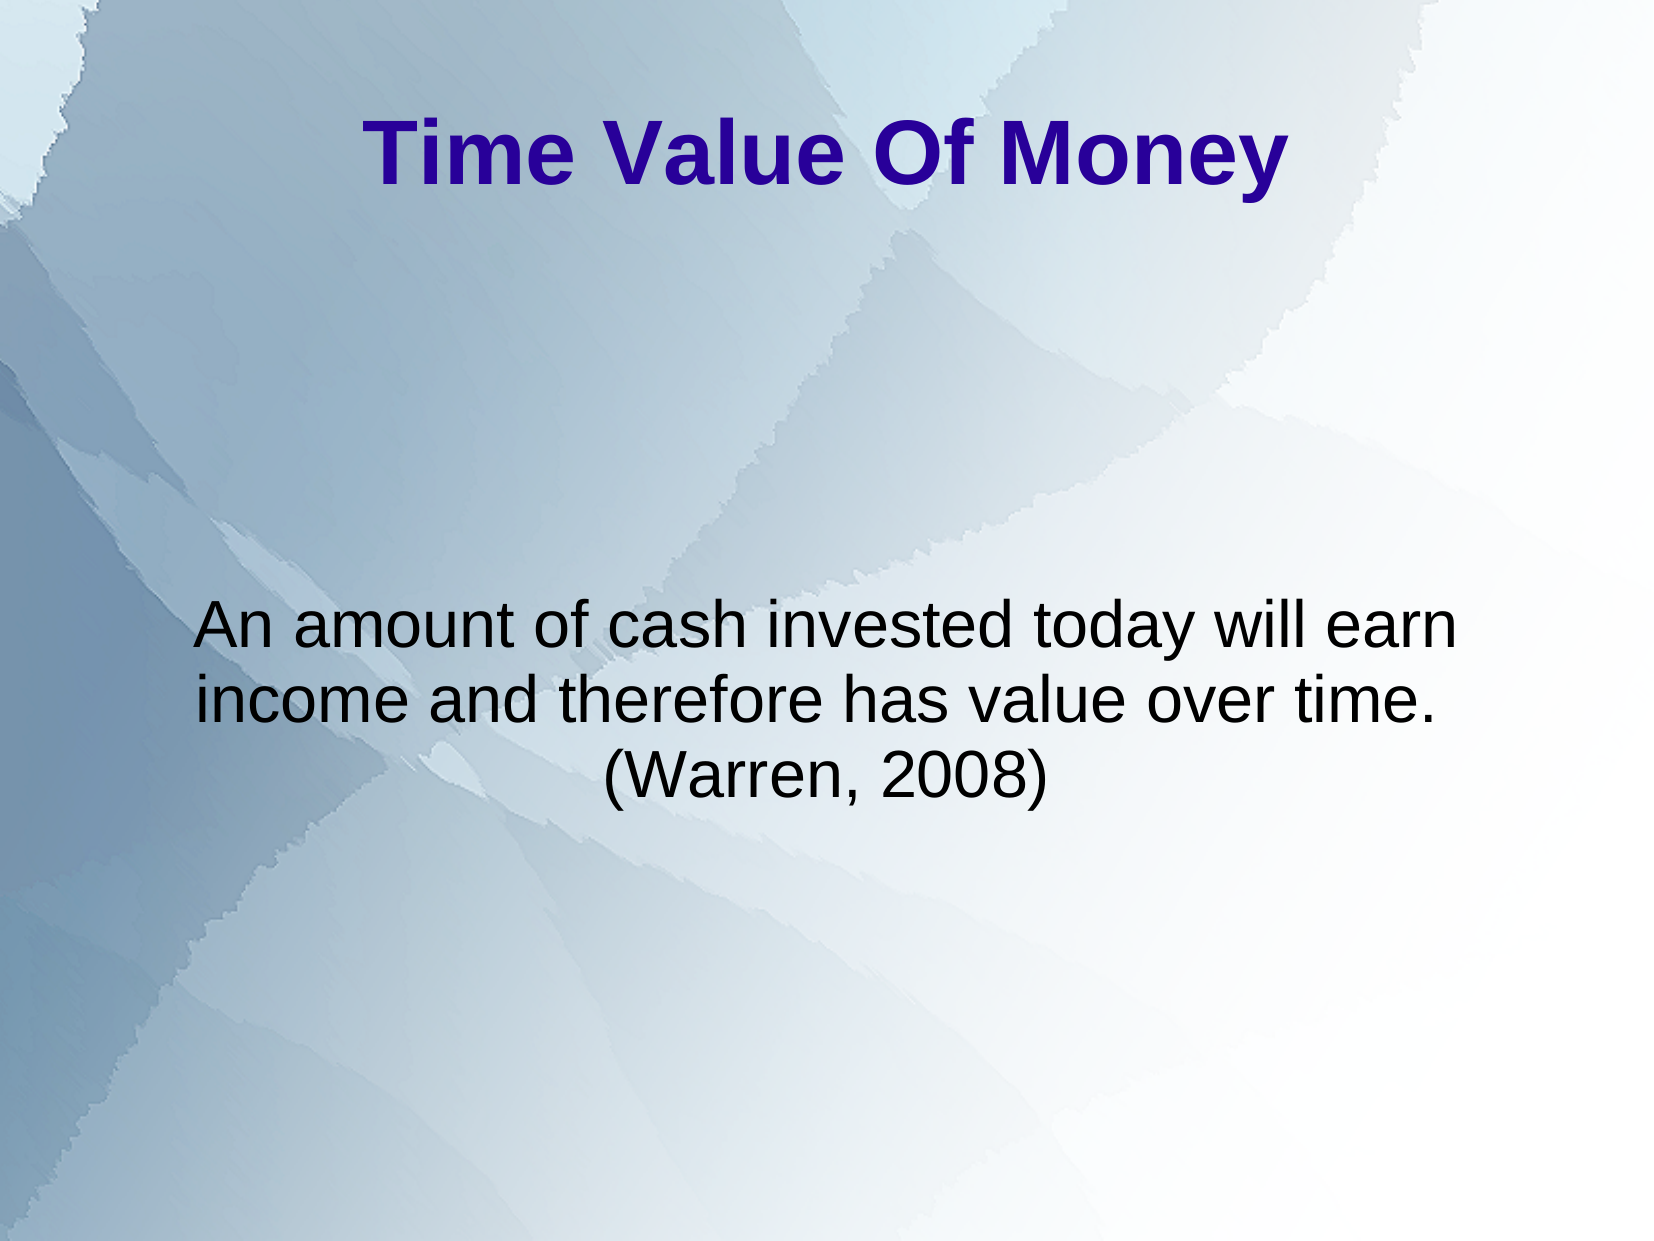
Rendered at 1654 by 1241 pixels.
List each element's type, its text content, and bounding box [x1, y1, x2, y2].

picture [0, 0, 1654, 1241]
title Time Value Of Money [82, 56, 1571, 250]
subtitle An amount of cash invested today will earn income and therefore has value over time. (Warren, 2008) [82, 297, 1571, 1102]
